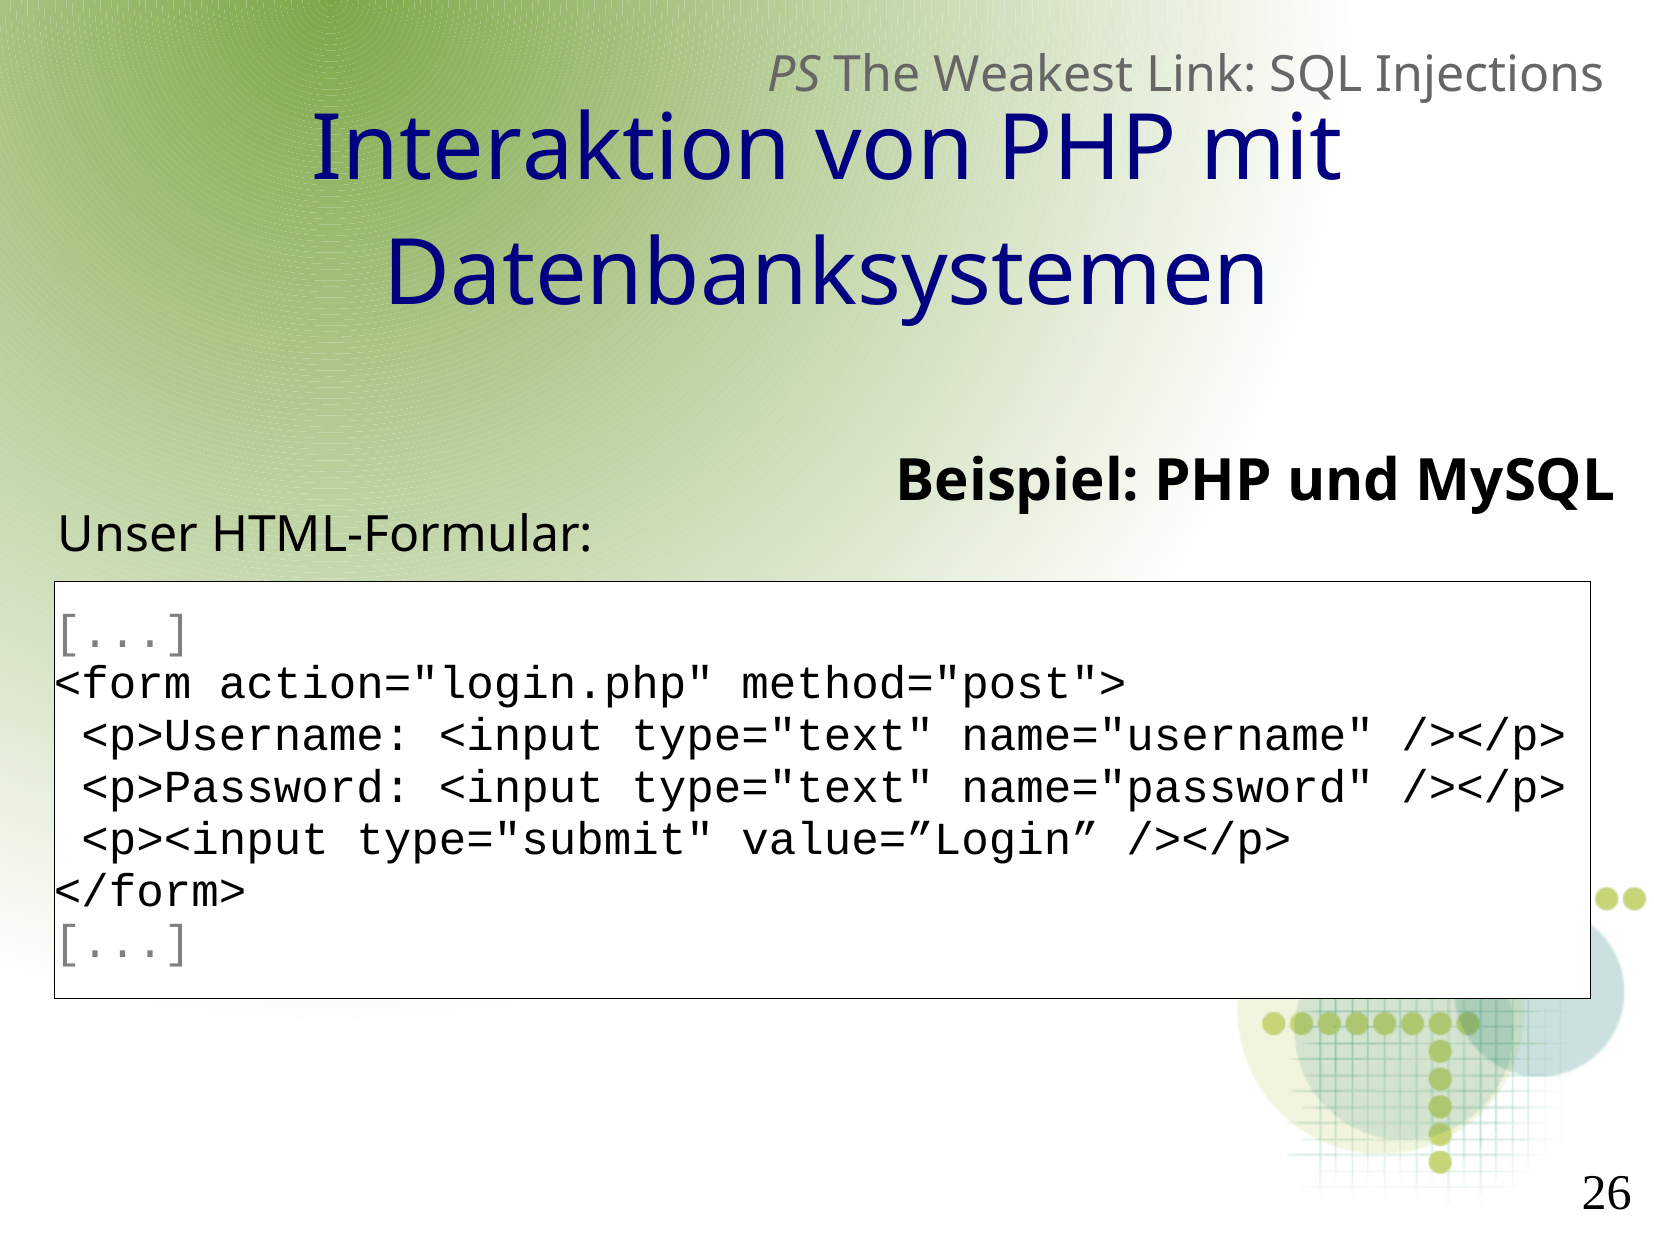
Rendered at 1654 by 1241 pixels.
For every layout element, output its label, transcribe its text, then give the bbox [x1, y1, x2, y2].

text_box Unser HTML-Formular: [57, 498, 576, 562]
title Interaktion von PHP mit Datenbanksystemen [121, 95, 1534, 318]
text_box Beispiel: PHP und MySQL [895, 437, 1572, 511]
picture [1224, 792, 1654, 1211]
text_box [...] <form action="login.php" method="post"> <p>Username: <input type="text" name="username" /></p> <p>Password: <input type="text" name="password" /></p> <p><input type="submit" value=”Login” /></p> </form> [...] [54, 581, 1591, 999]
